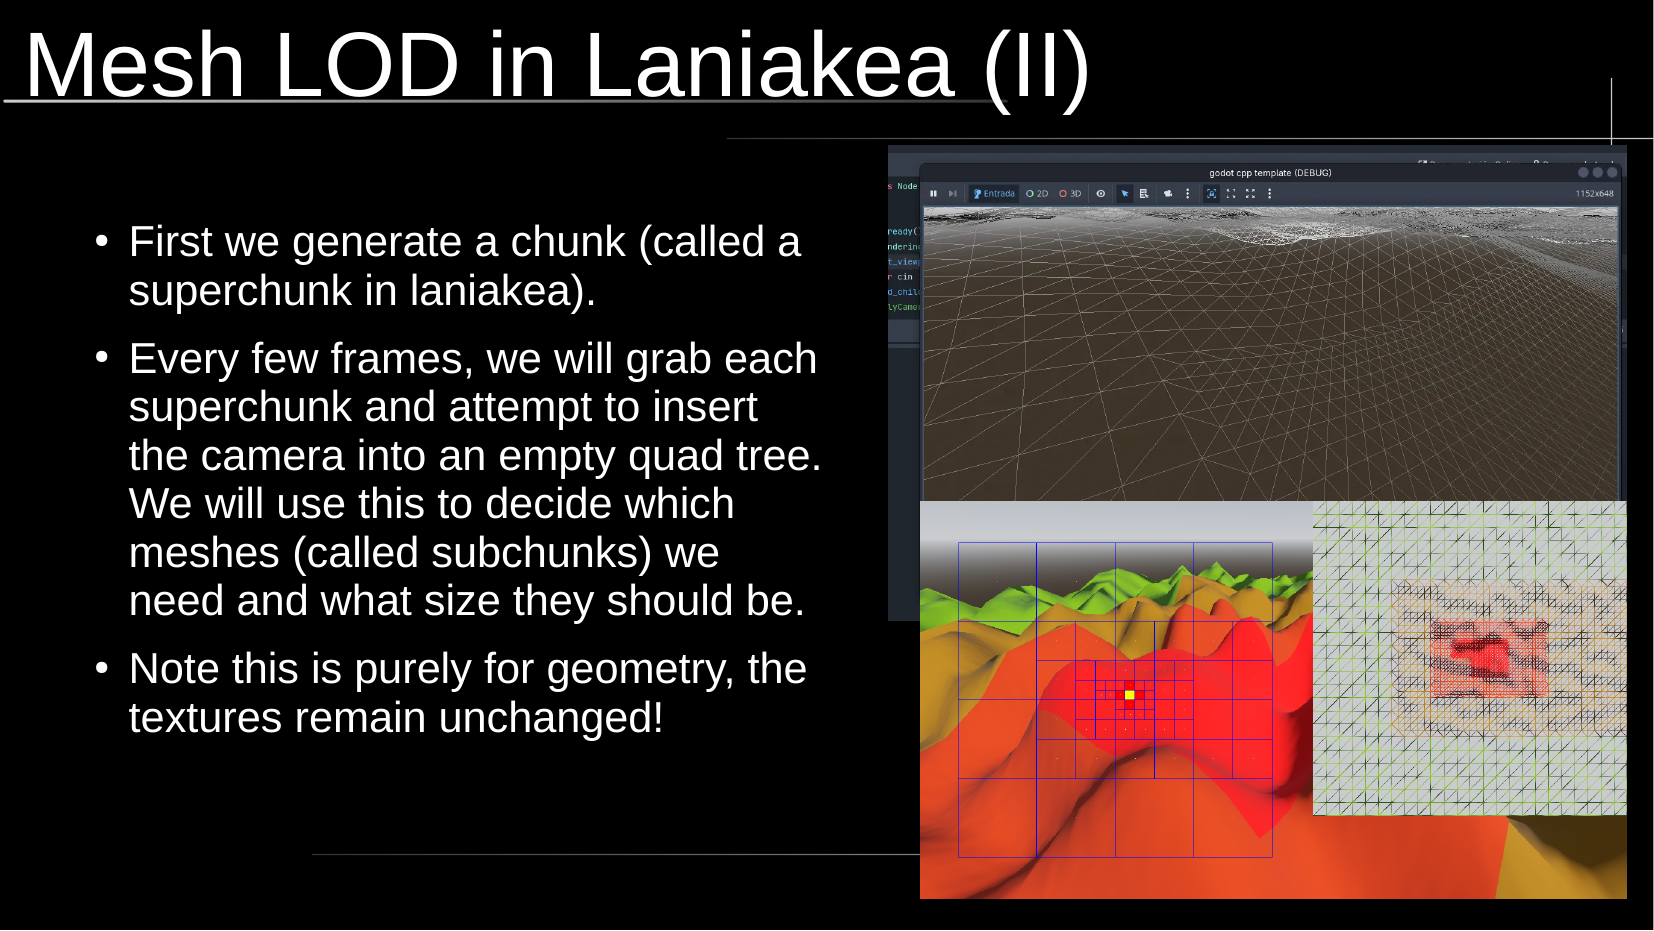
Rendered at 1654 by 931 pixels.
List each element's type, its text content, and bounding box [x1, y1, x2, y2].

list First we generate a chunk (called a superchunk in laniakea). Every few frames, we will grab each superchunk and attempt to insert the camera into an empty quad tree. We will use this to decide which meshes (called subchunks) we need and what size they should be. Note this is purely for geometry, the textures remain unchanged! [82, 217, 827, 758]
title Mesh LOD in Laniakea (II) [23, 11, 1589, 119]
picture [888, 145, 1627, 899]
